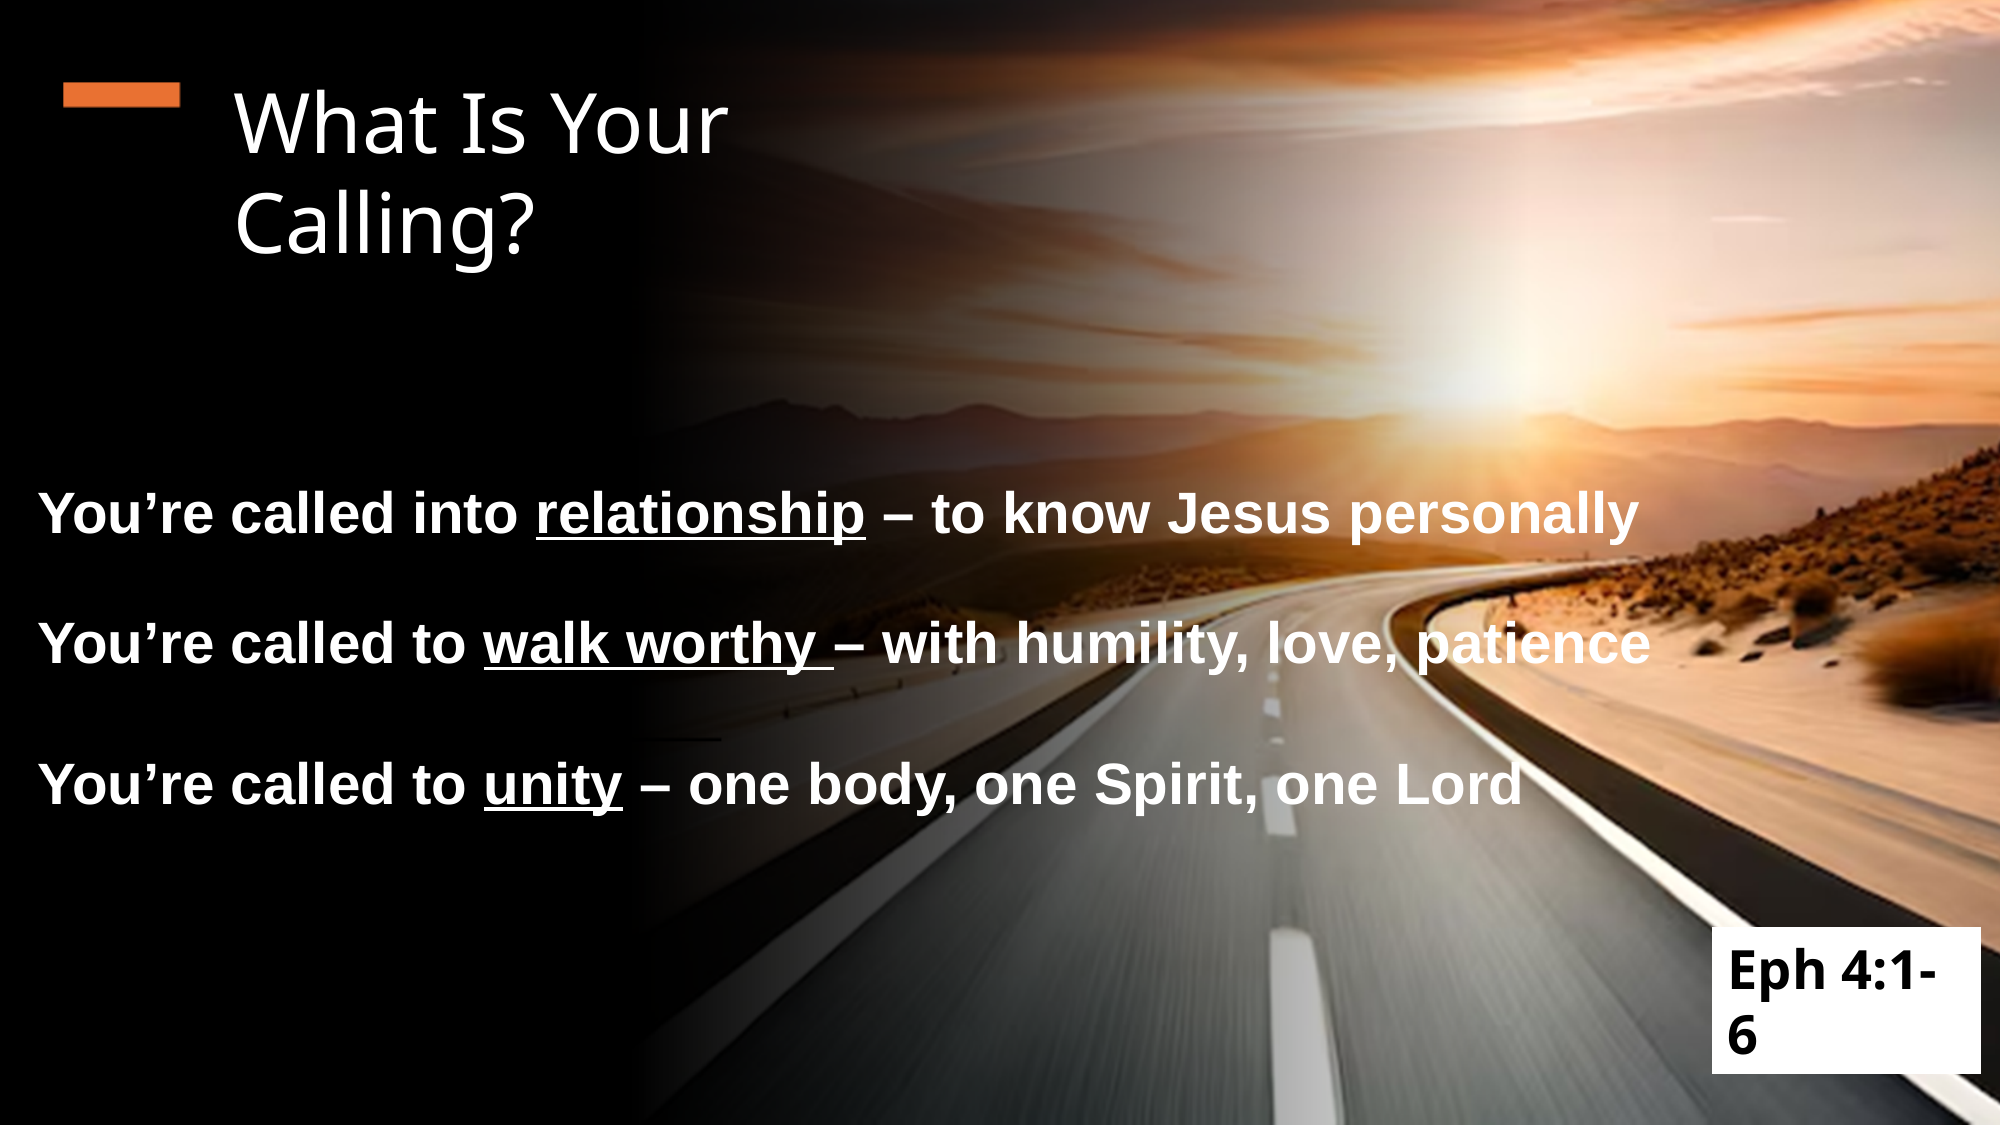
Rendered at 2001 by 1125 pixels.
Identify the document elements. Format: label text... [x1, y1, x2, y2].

text_box What Is Your Calling? [218, 62, 1045, 179]
text_box You’re called to unity – one body, one Spirit, one Lord [22, 703, 1713, 812]
text_box You’re called into relationship – to know Jesus personally [22, 432, 1682, 542]
text_box You’re called to walk worthy – with humility, love, patience [22, 562, 1768, 671]
text_box Eph 4:1-6 [1712, 927, 1980, 1009]
picture [0, 0, 2000, 1125]
